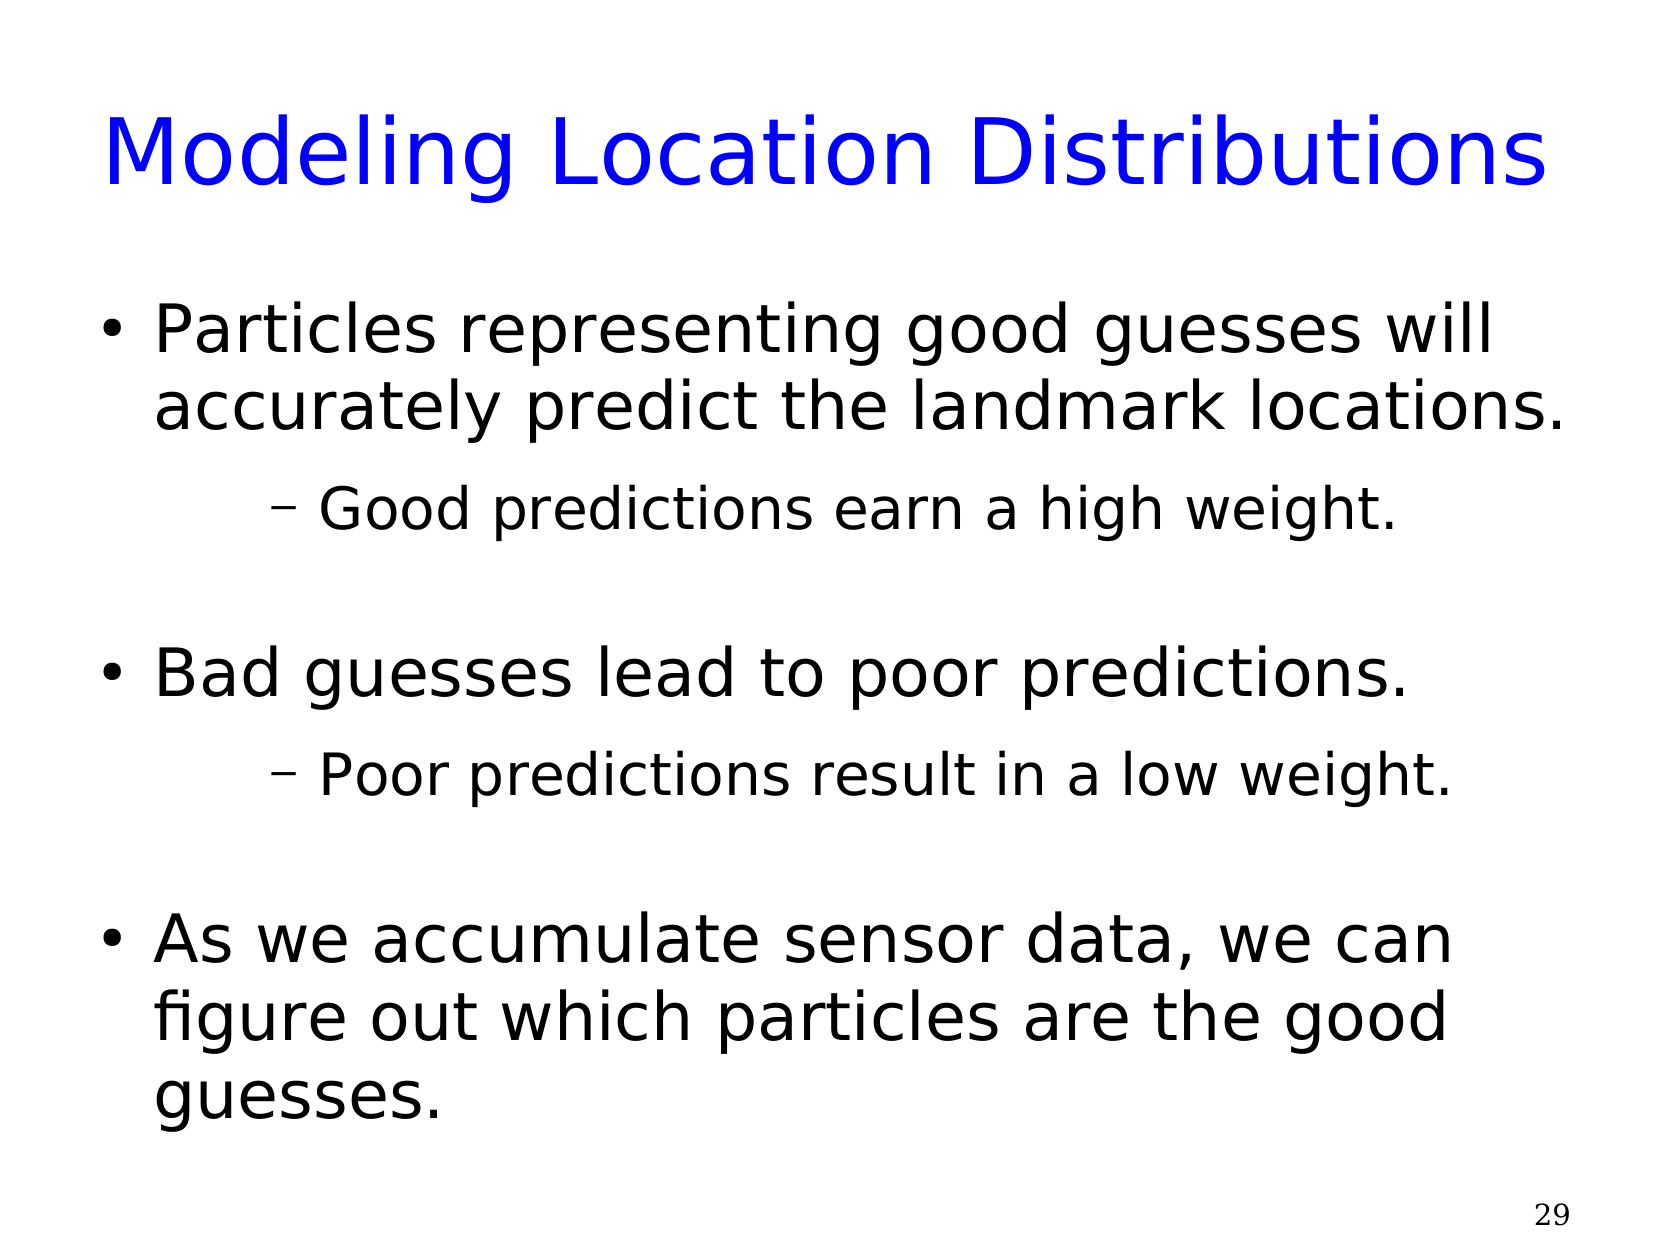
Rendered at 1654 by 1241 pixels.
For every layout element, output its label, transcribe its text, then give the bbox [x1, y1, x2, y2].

title Modeling Location Distributions [82, 49, 1571, 257]
list Particles representing good guesses will accurately predict the landmark locations. Good predictions earn a high weight. Bad guesses lead to poor predictions. Poor predictions result in a low weight. As we accumulate sensor data, we can figure out which particles are the good guesses. [82, 290, 1571, 1136]
